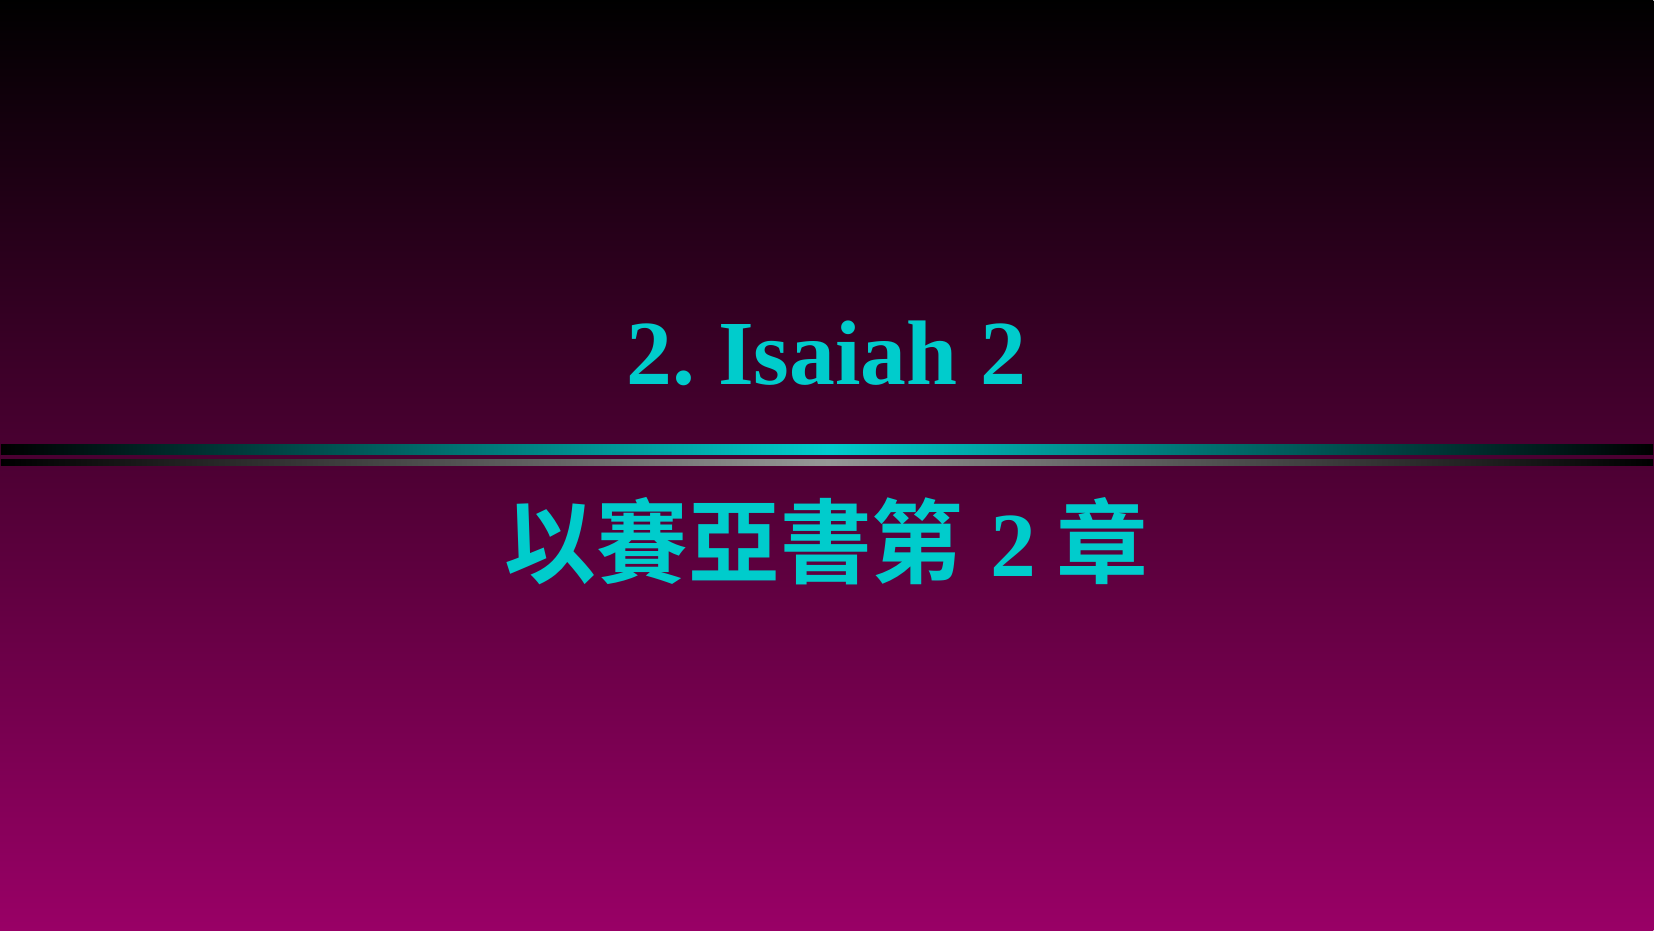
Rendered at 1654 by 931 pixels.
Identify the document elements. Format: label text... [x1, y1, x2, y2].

title 2. Isaiah 2 以賽亞書第2章 [124, 251, 1530, 604]
